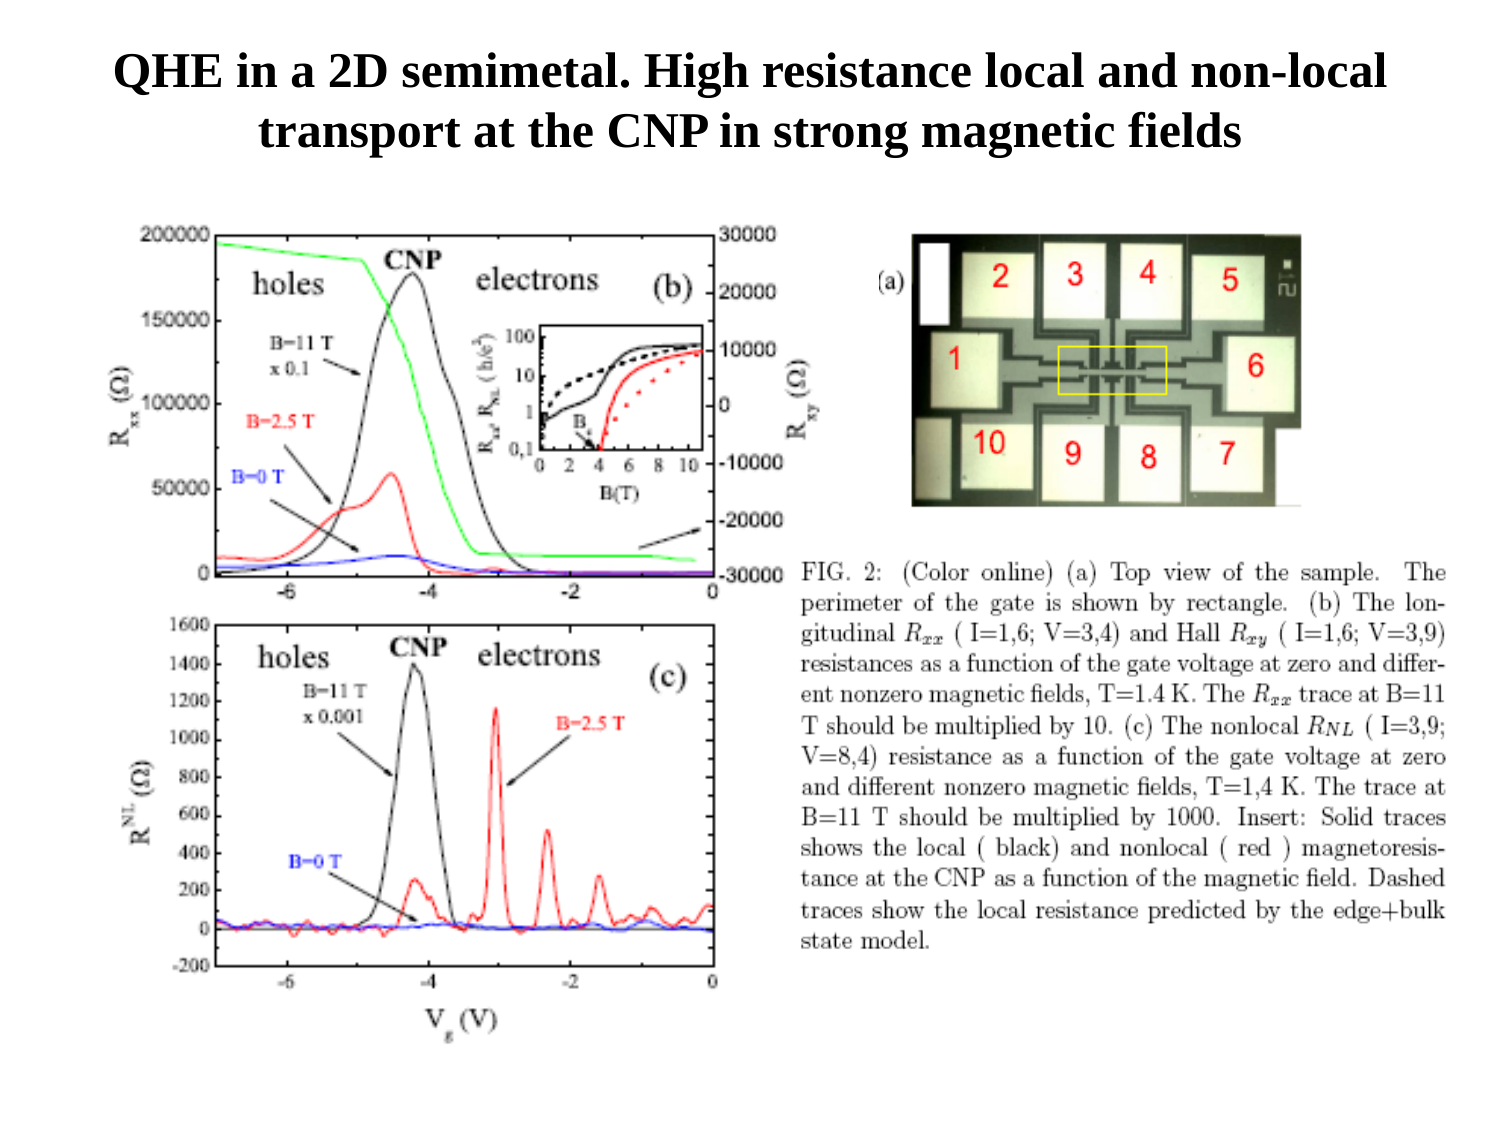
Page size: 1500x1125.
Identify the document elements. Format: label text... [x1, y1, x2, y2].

picture [76, 220, 868, 1079]
title QHE in a 2D semimetal. High resistance local and non-local transport at the CNP in strong magnetic fields [75, 29, 1439, 165]
text_box [785, 503, 1471, 970]
picture [879, 207, 1345, 509]
